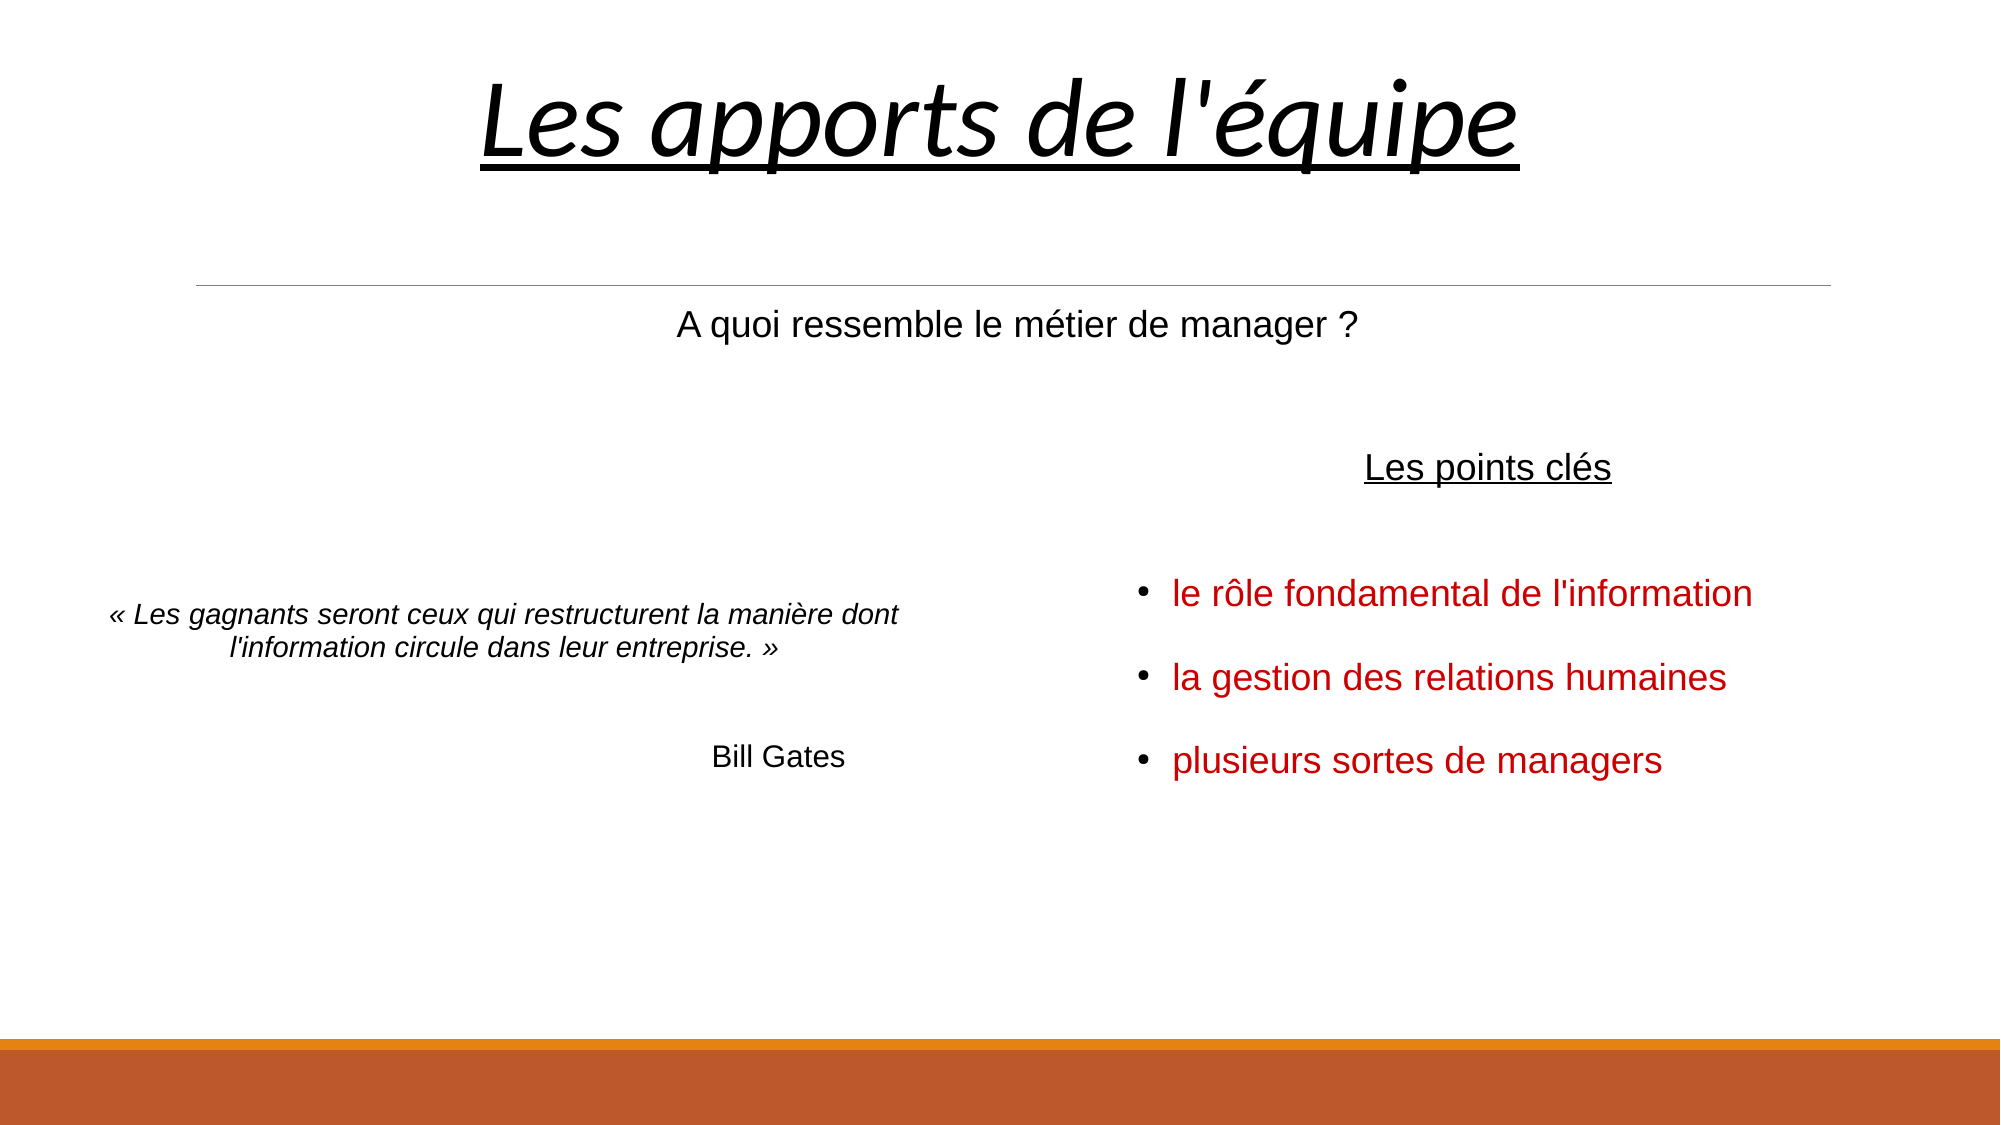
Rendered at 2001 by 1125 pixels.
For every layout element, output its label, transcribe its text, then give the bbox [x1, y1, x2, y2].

text_box Bill Gates [696, 732, 861, 792]
text_box A quoi ressemble le métier de manager ? [0, 296, 2000, 353]
text_box Les points clés le rôle fondamental de l'information la gestion des relations humaines plusieurs sortes de managers [1122, 438, 1855, 790]
text_box « Les gagnants seront ceux qui restructurent la manière dont l'information circule dans leur entreprise. » [94, 590, 922, 697]
text_box Les apports de l'équipe [232, 64, 1768, 217]
